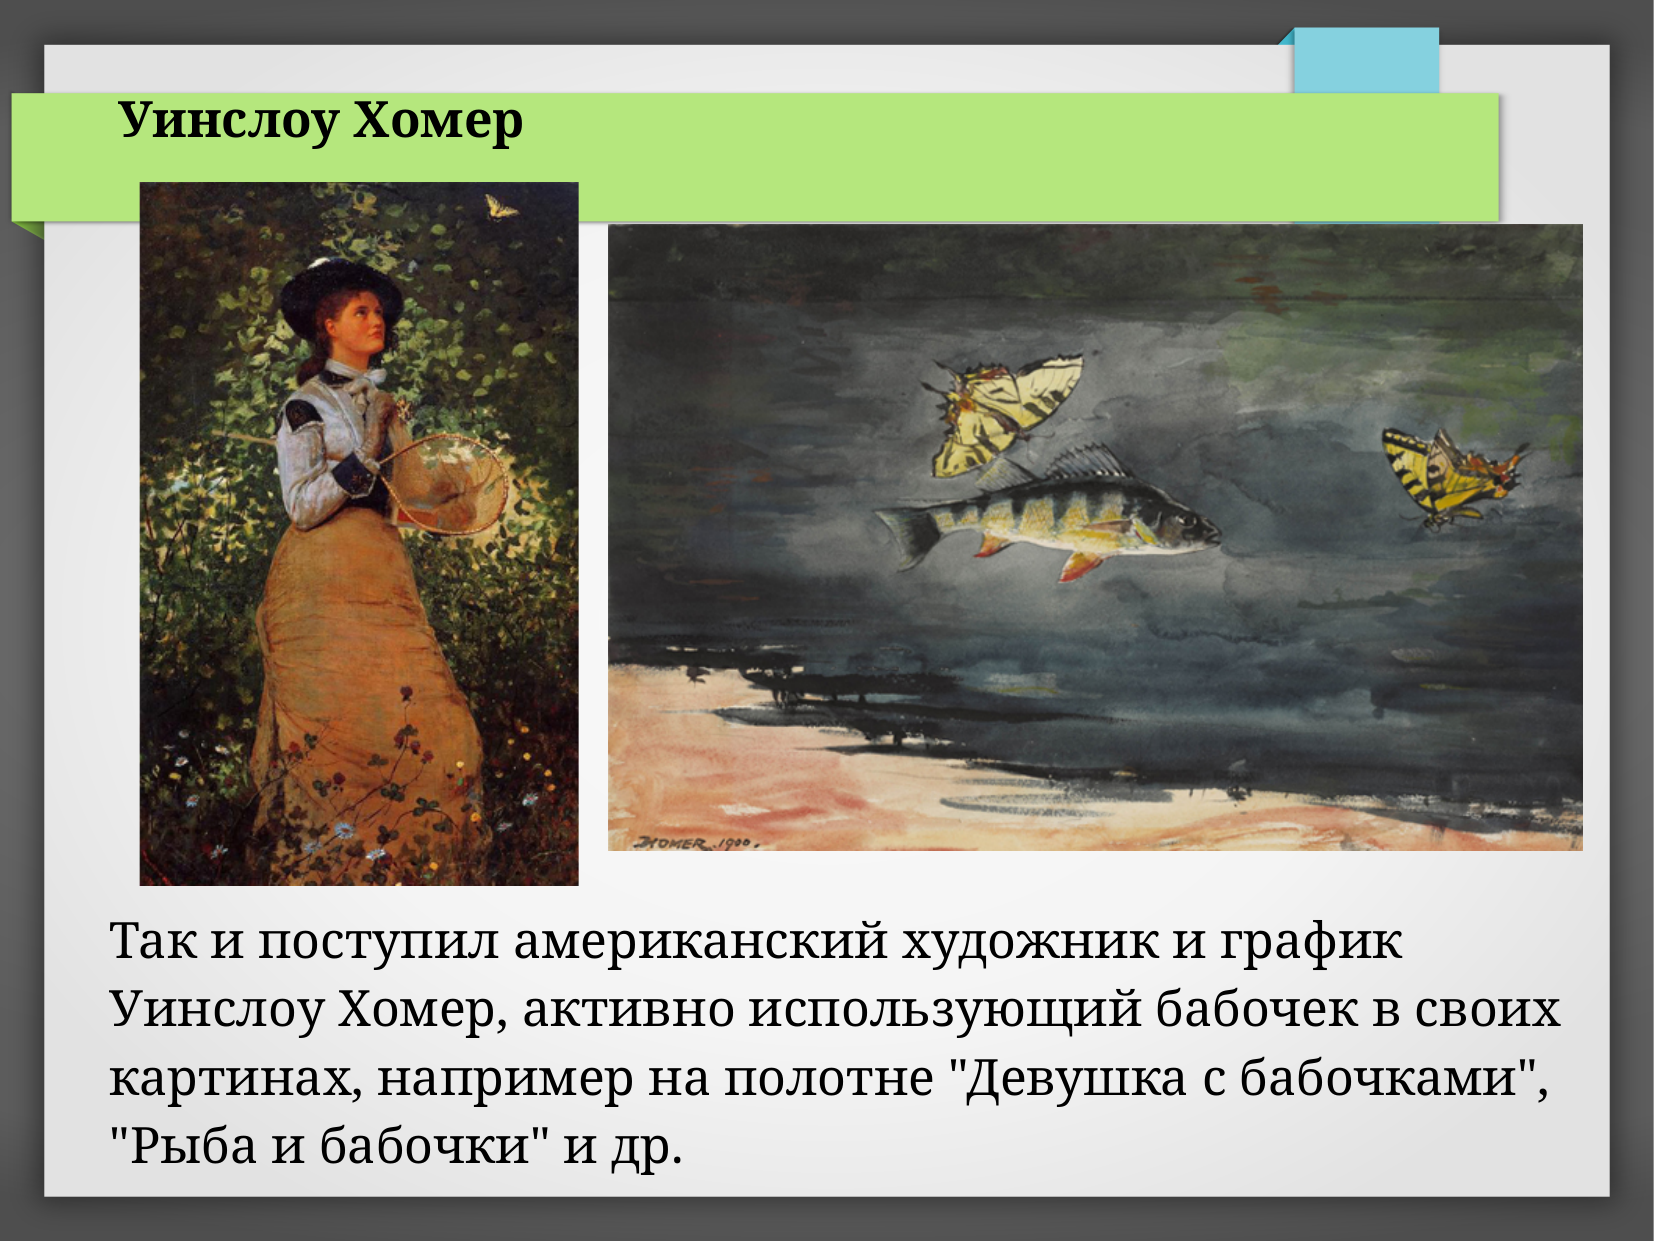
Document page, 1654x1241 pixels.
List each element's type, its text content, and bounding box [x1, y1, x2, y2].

title Уинслоу Хомер [118, 59, 1264, 178]
picture [0, 0, 1654, 1241]
text_box Так и поступил американский художник и график Уинслоу Хомер, активно использующий бабочек в своих картинах, например на полотне "Девушка с бабочками", "Рыба и бабочки" и др. [95, 897, 1583, 1142]
